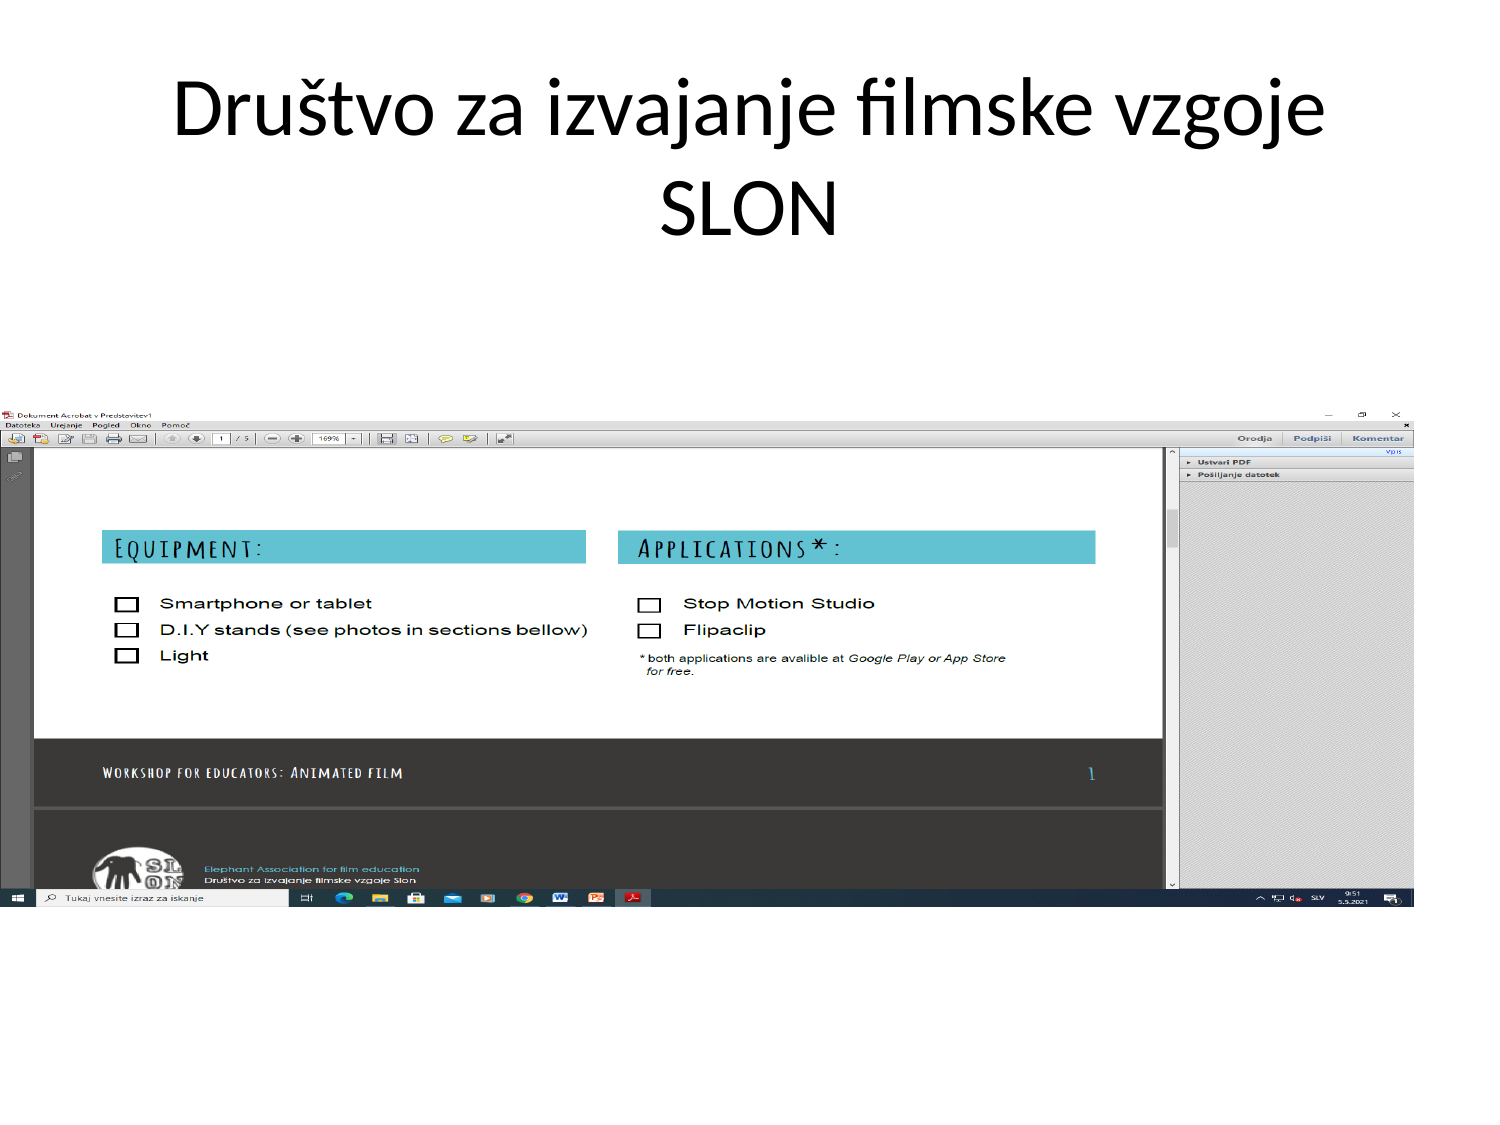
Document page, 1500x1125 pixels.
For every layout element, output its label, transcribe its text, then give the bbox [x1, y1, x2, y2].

title Društvo za izvajanje filmske vzgoje SLON [75, 45, 1426, 233]
picture [0, 410, 1414, 907]
